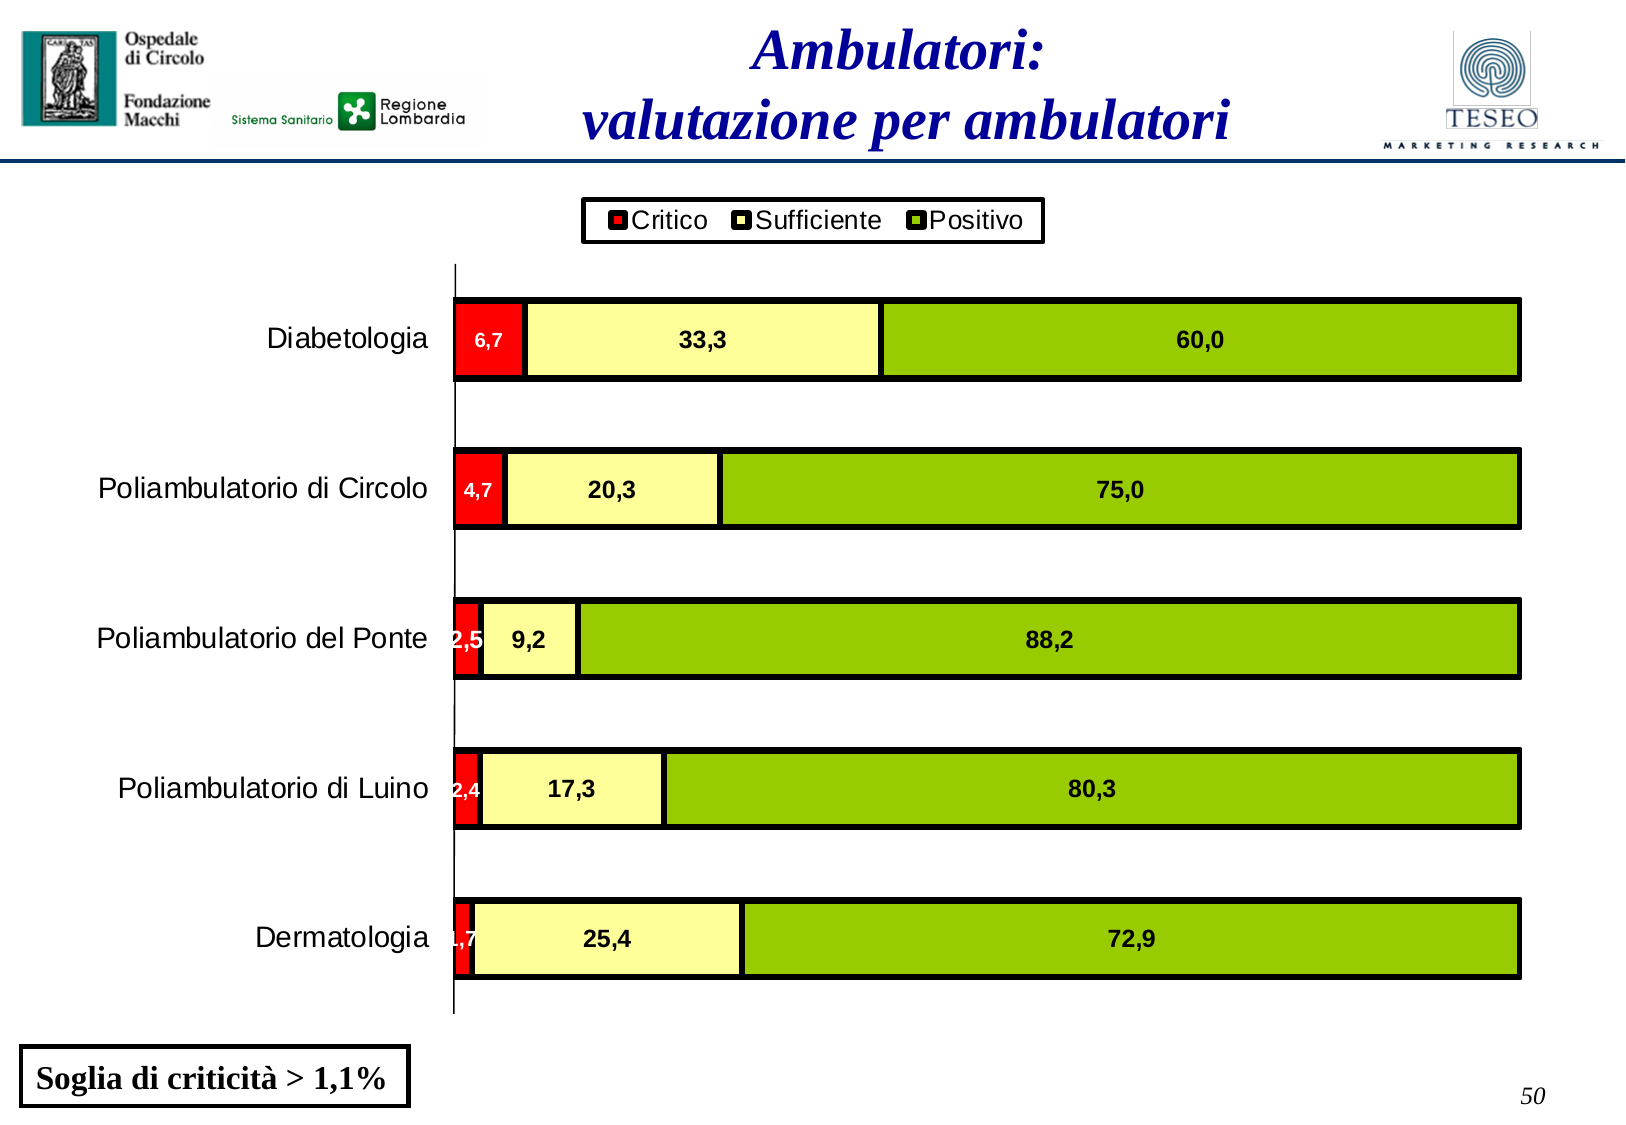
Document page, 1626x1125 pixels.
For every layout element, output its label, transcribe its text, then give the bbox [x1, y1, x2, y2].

picture [82, 186, 1543, 1035]
picture [1381, 31, 1604, 149]
picture [21, 31, 483, 149]
text_box Ambulatori: valutazione per ambulatori [363, 18, 1451, 144]
text_box Soglia di criticità > 1,1% [21, 1046, 409, 1106]
